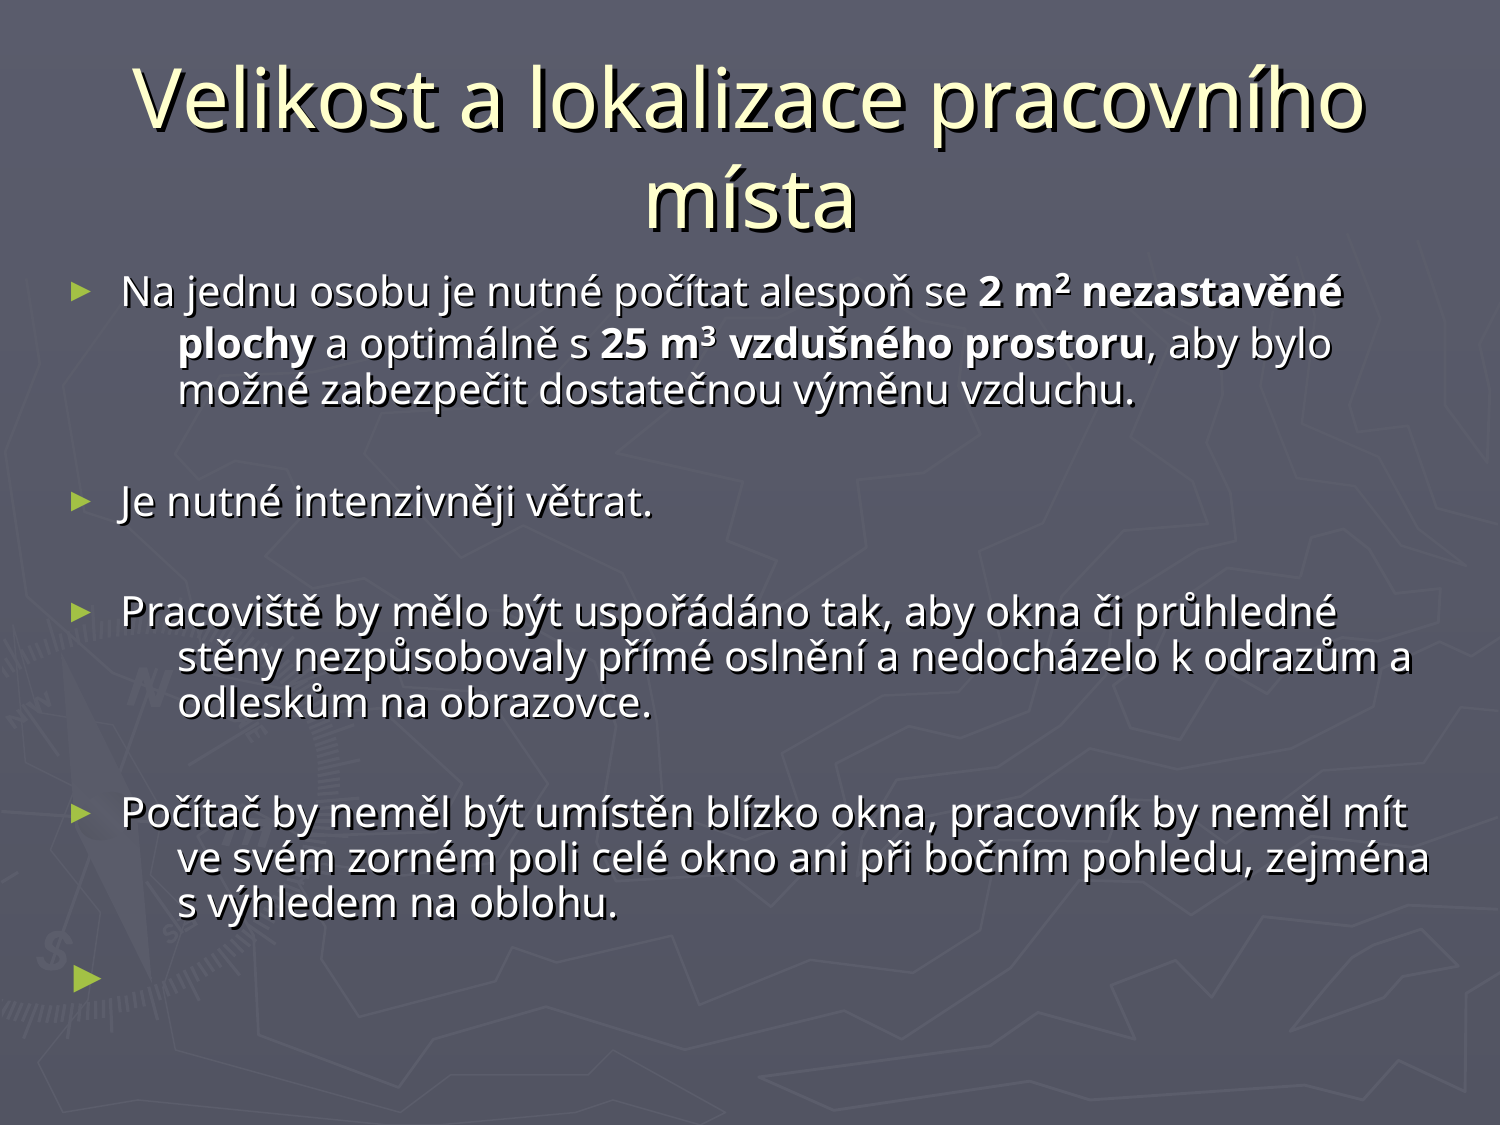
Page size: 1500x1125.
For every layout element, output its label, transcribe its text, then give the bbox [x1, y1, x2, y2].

list Na jednu osobu je nutné počítat alespoň se 2 m2 nezastavěné plochy a optimálně s 25 m3 vzdušného prostoru, aby bylo možné zabezpečit dostatečnou výměnu vzduchu. Je nutné intenzivněji větrat. Pracoviště by mělo být uspořádáno tak, aby okna či průhledné stěny nezpůsobovaly přímé oslnění a nedocházelo k odrazům a odleskům na obrazovce. Počítač by neměl být umístěn blízko okna, pracovník by neměl mít ve svém zorném poli celé okno ani při bočním pohledu, zejména s výhledem na oblohu. [49, 262, 1451, 1001]
title Velikost a lokalizace pracovního místa [49, 37, 1451, 225]
